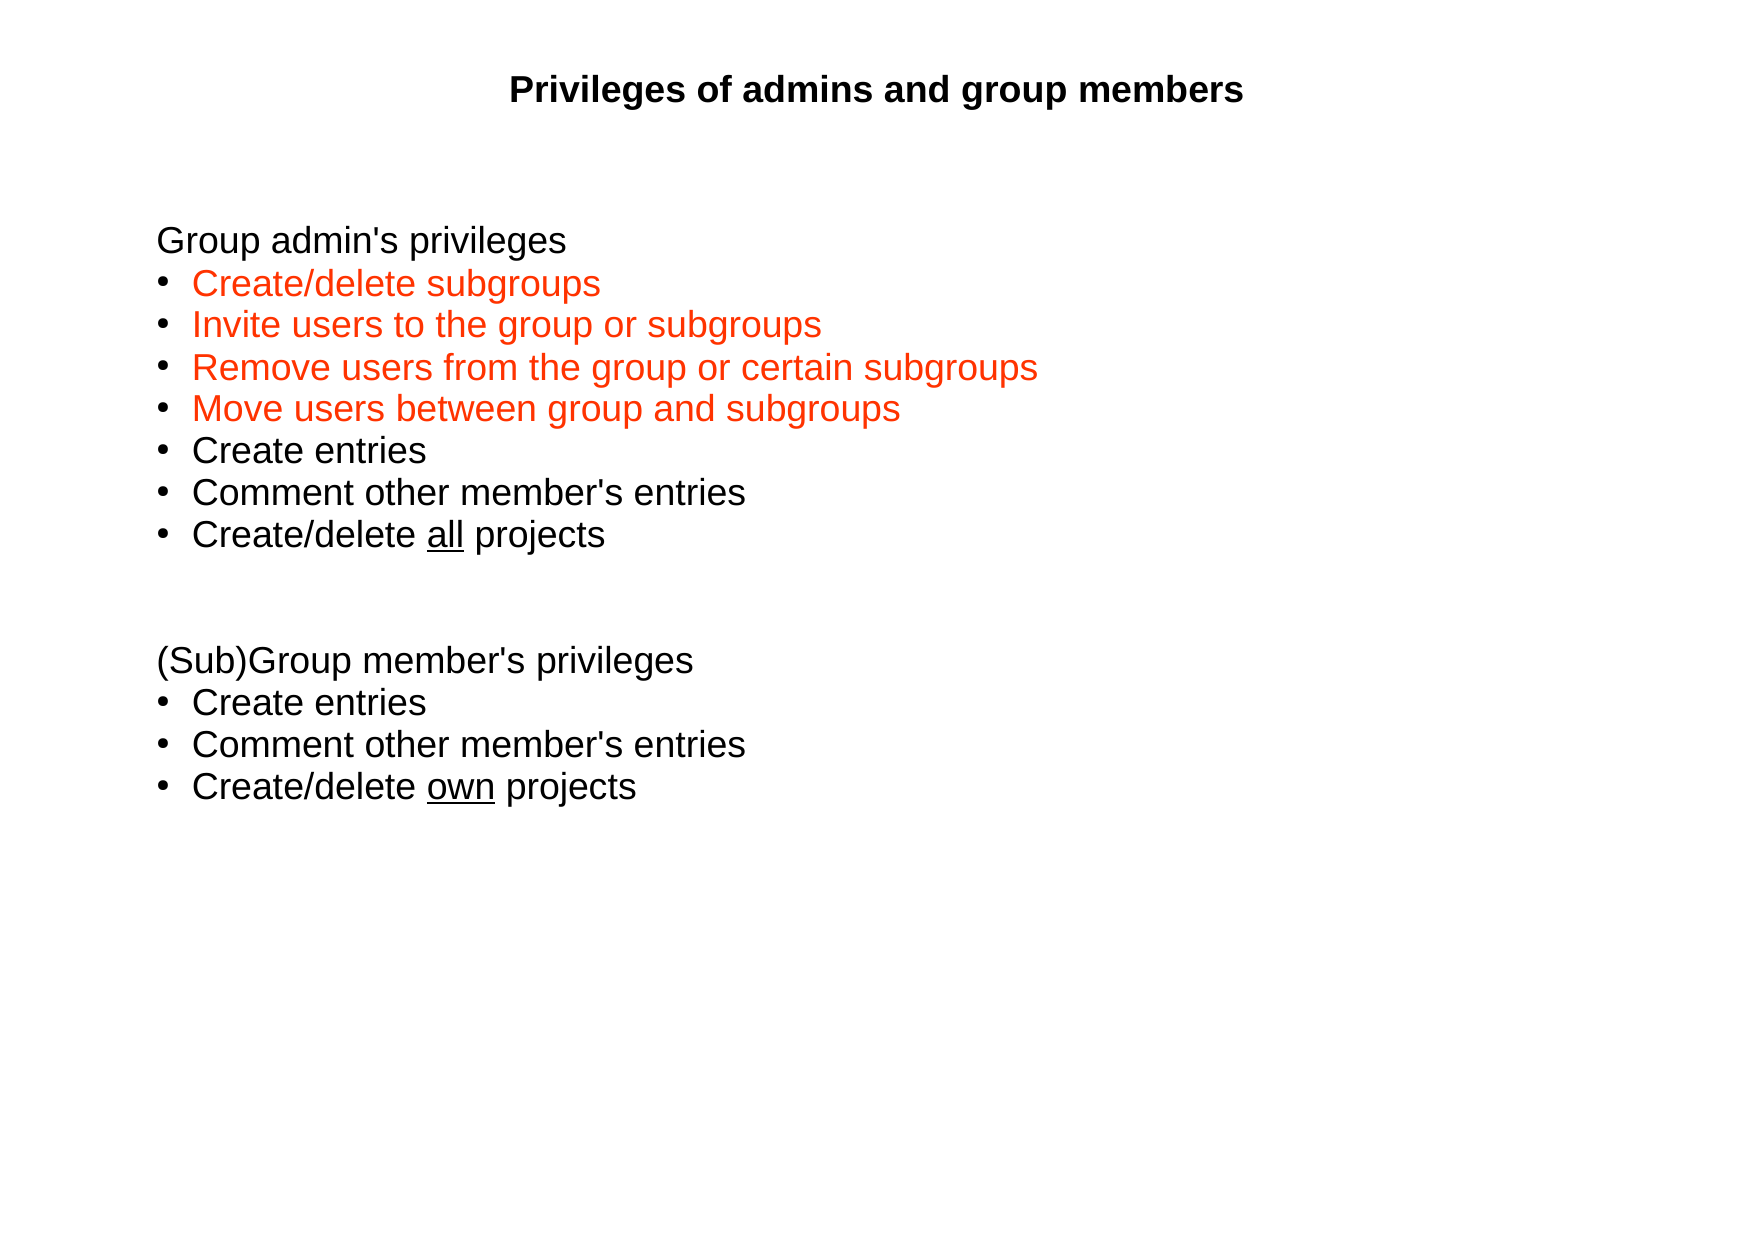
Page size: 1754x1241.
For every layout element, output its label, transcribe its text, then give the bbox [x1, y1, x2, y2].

text_box Privileges of admins and group members [59, 61, 1695, 119]
text_box Group admin's privileges Create/delete subgroups Invite users to the group or subgroups Remove users from the group or certain subgroups Move users between group and subgroups Create entries Comment other member's entries Create/delete all projects (Sub)Group member's privileges Create entries Comment other member's entries Create/delete own projects [141, 212, 1607, 816]
